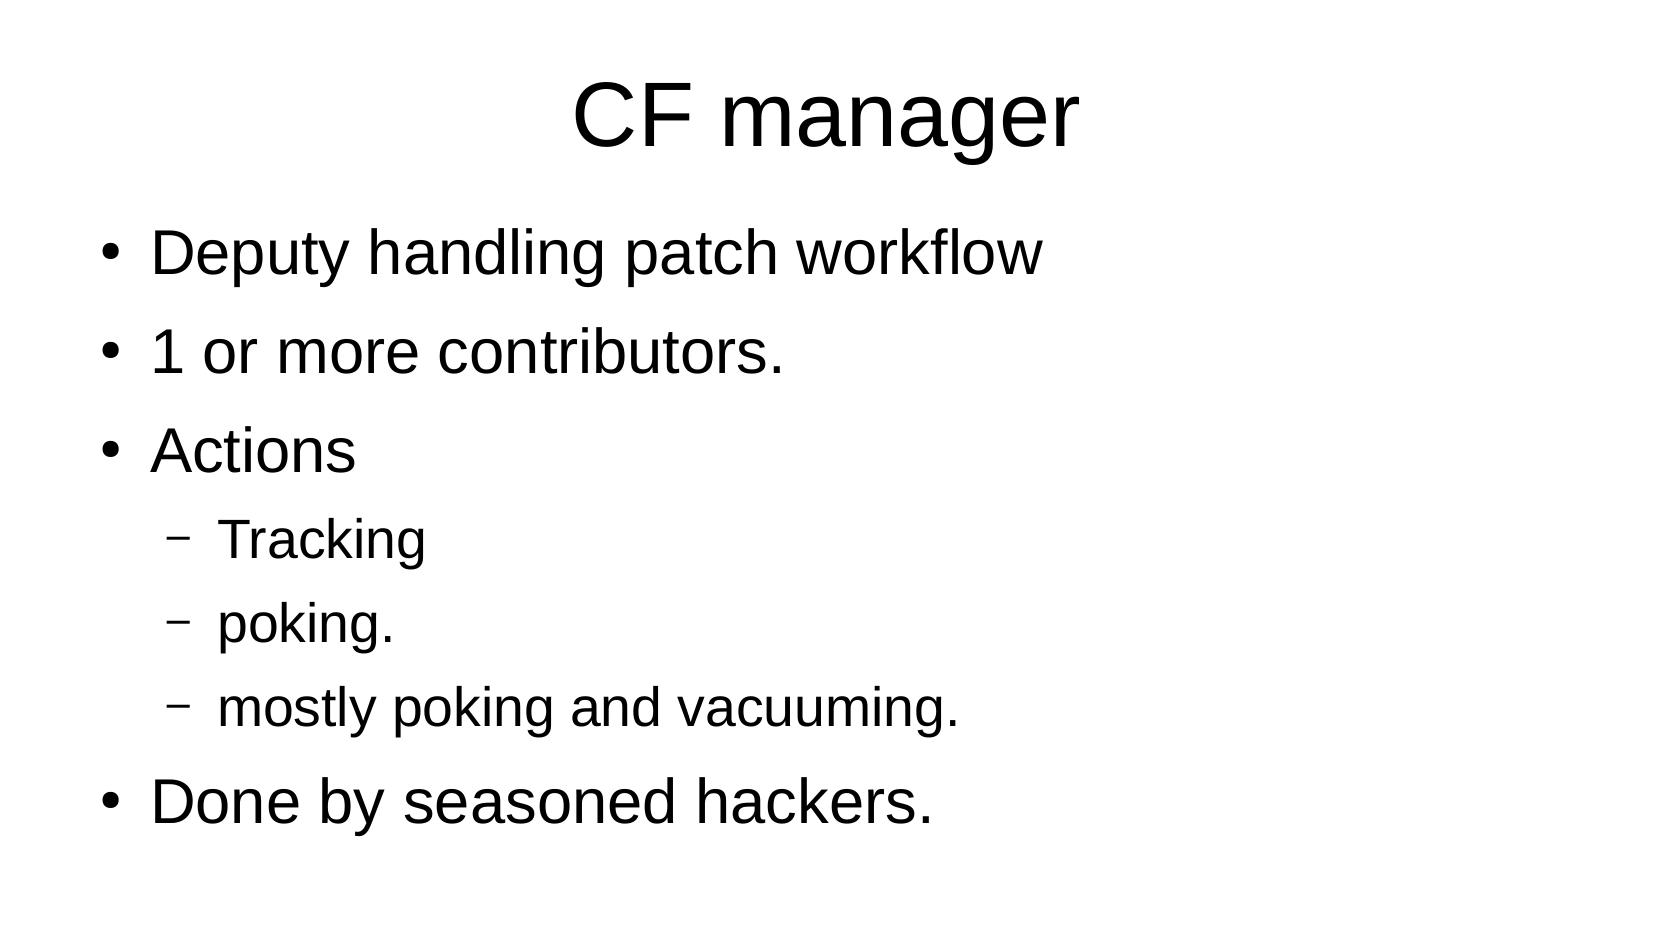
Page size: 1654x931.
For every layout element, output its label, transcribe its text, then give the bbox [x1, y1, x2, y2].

list Deputy handling patch workflow 1 or more contributors. Actions Tracking poking. mostly poking and vacuuming. Done by seasoned hackers. [82, 217, 1571, 841]
title CF manager [82, 37, 1571, 193]
